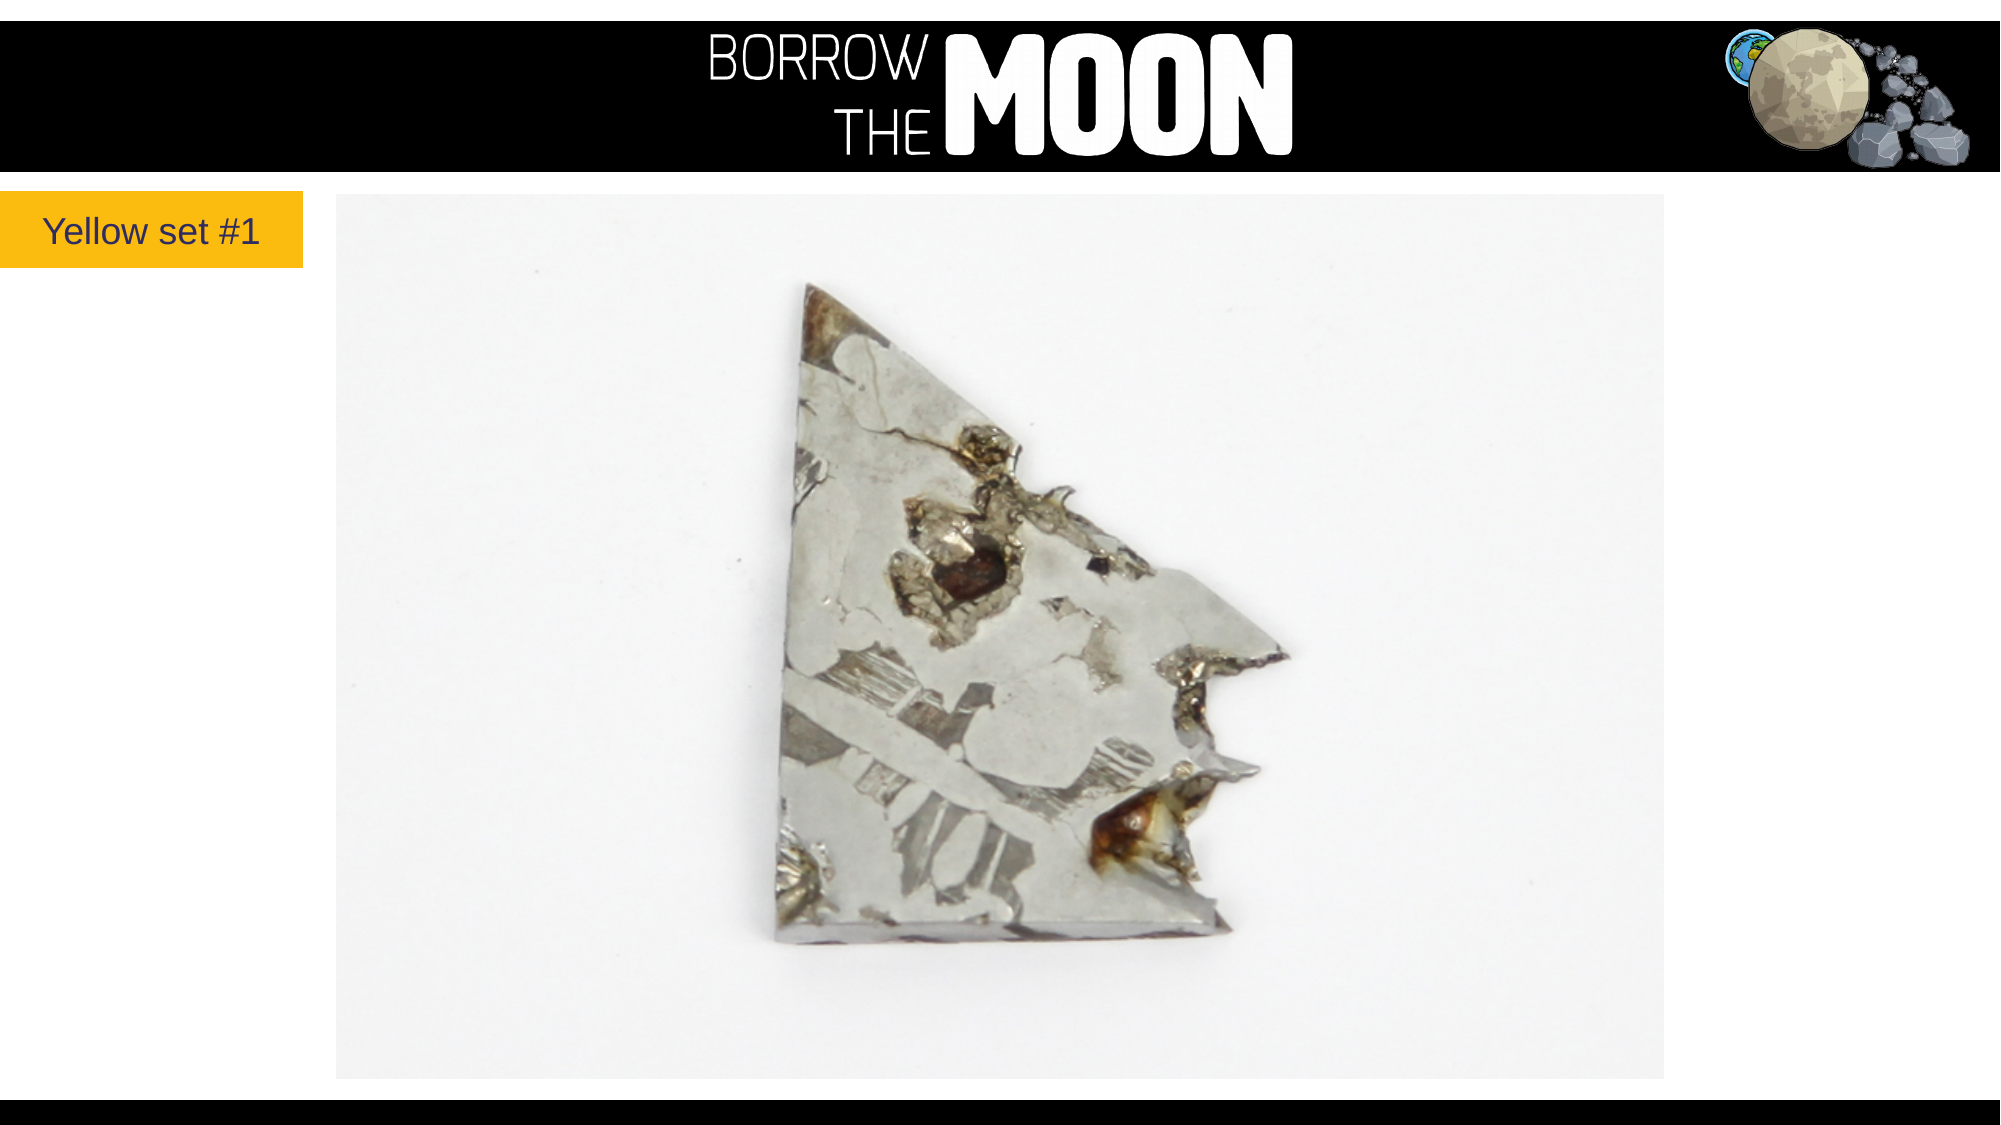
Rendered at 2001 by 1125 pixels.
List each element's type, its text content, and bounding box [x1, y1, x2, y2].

picture [336, 194, 1664, 1079]
text_box Yellow set #1 [0, 191, 303, 268]
